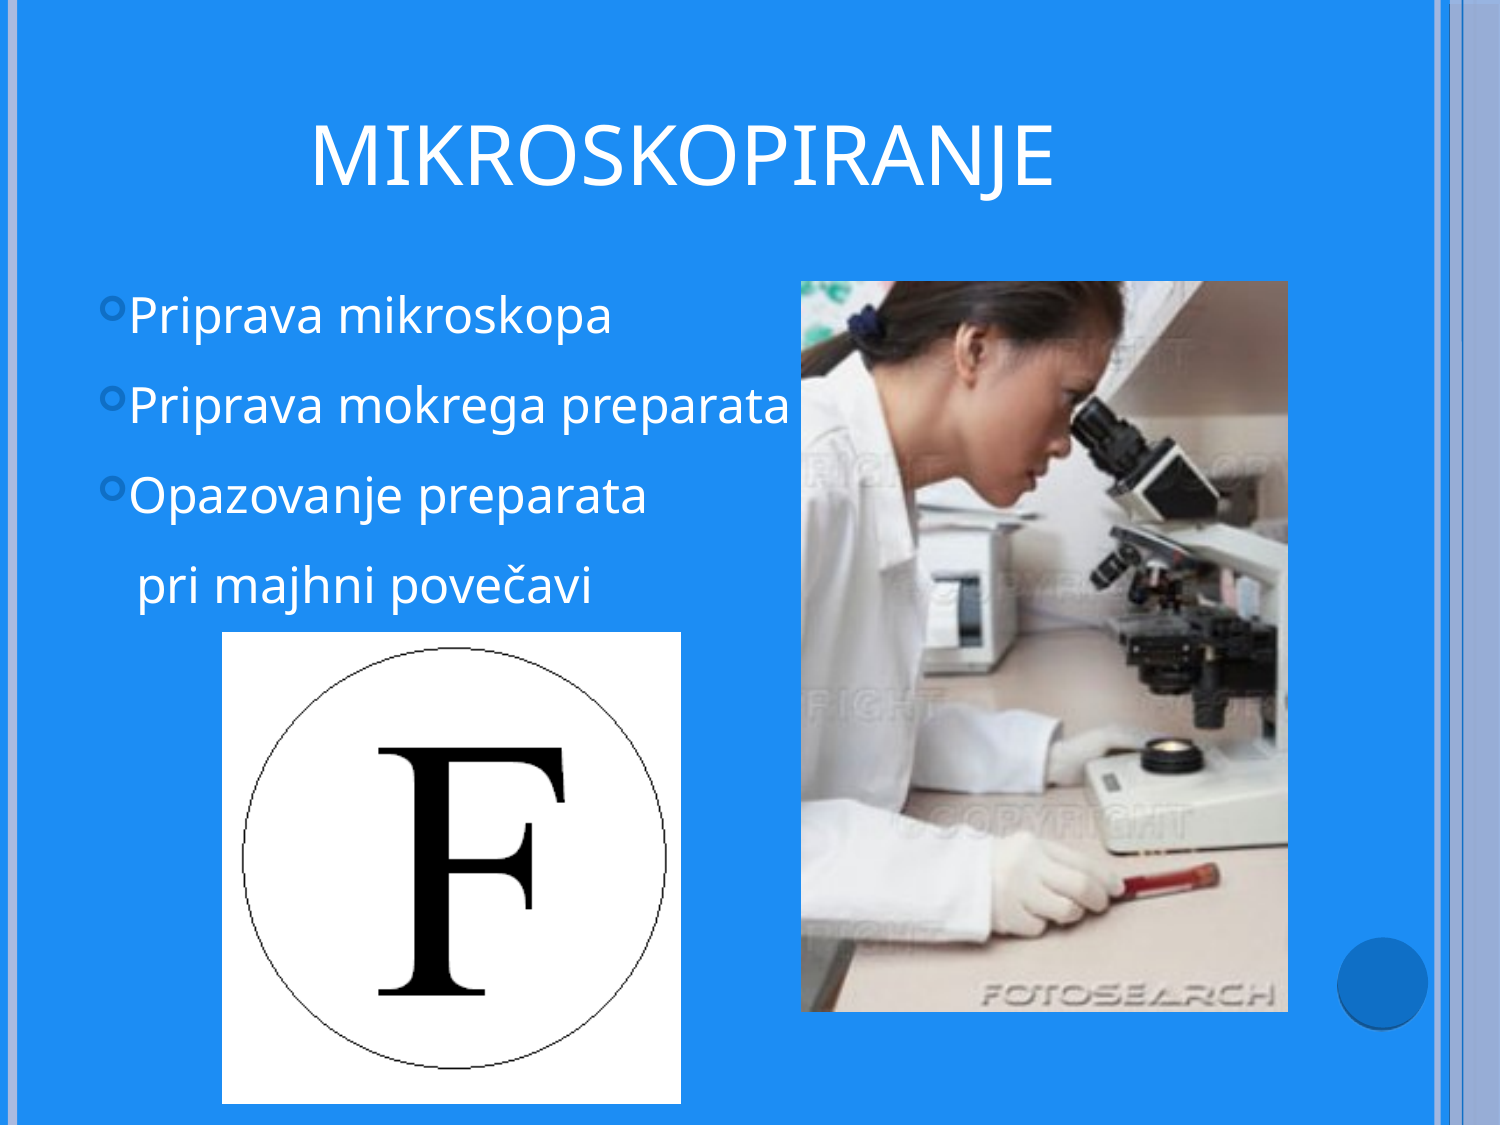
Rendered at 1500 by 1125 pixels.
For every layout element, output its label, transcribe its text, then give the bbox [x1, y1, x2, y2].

list Priprava mikroskopa Priprava mokrega preparata Opazovanje preparata pri majhni povečavi [82, 246, 839, 851]
picture [801, 281, 1288, 1012]
title MIKROSKOPIRANJE [70, 58, 1296, 210]
picture [222, 632, 681, 1104]
